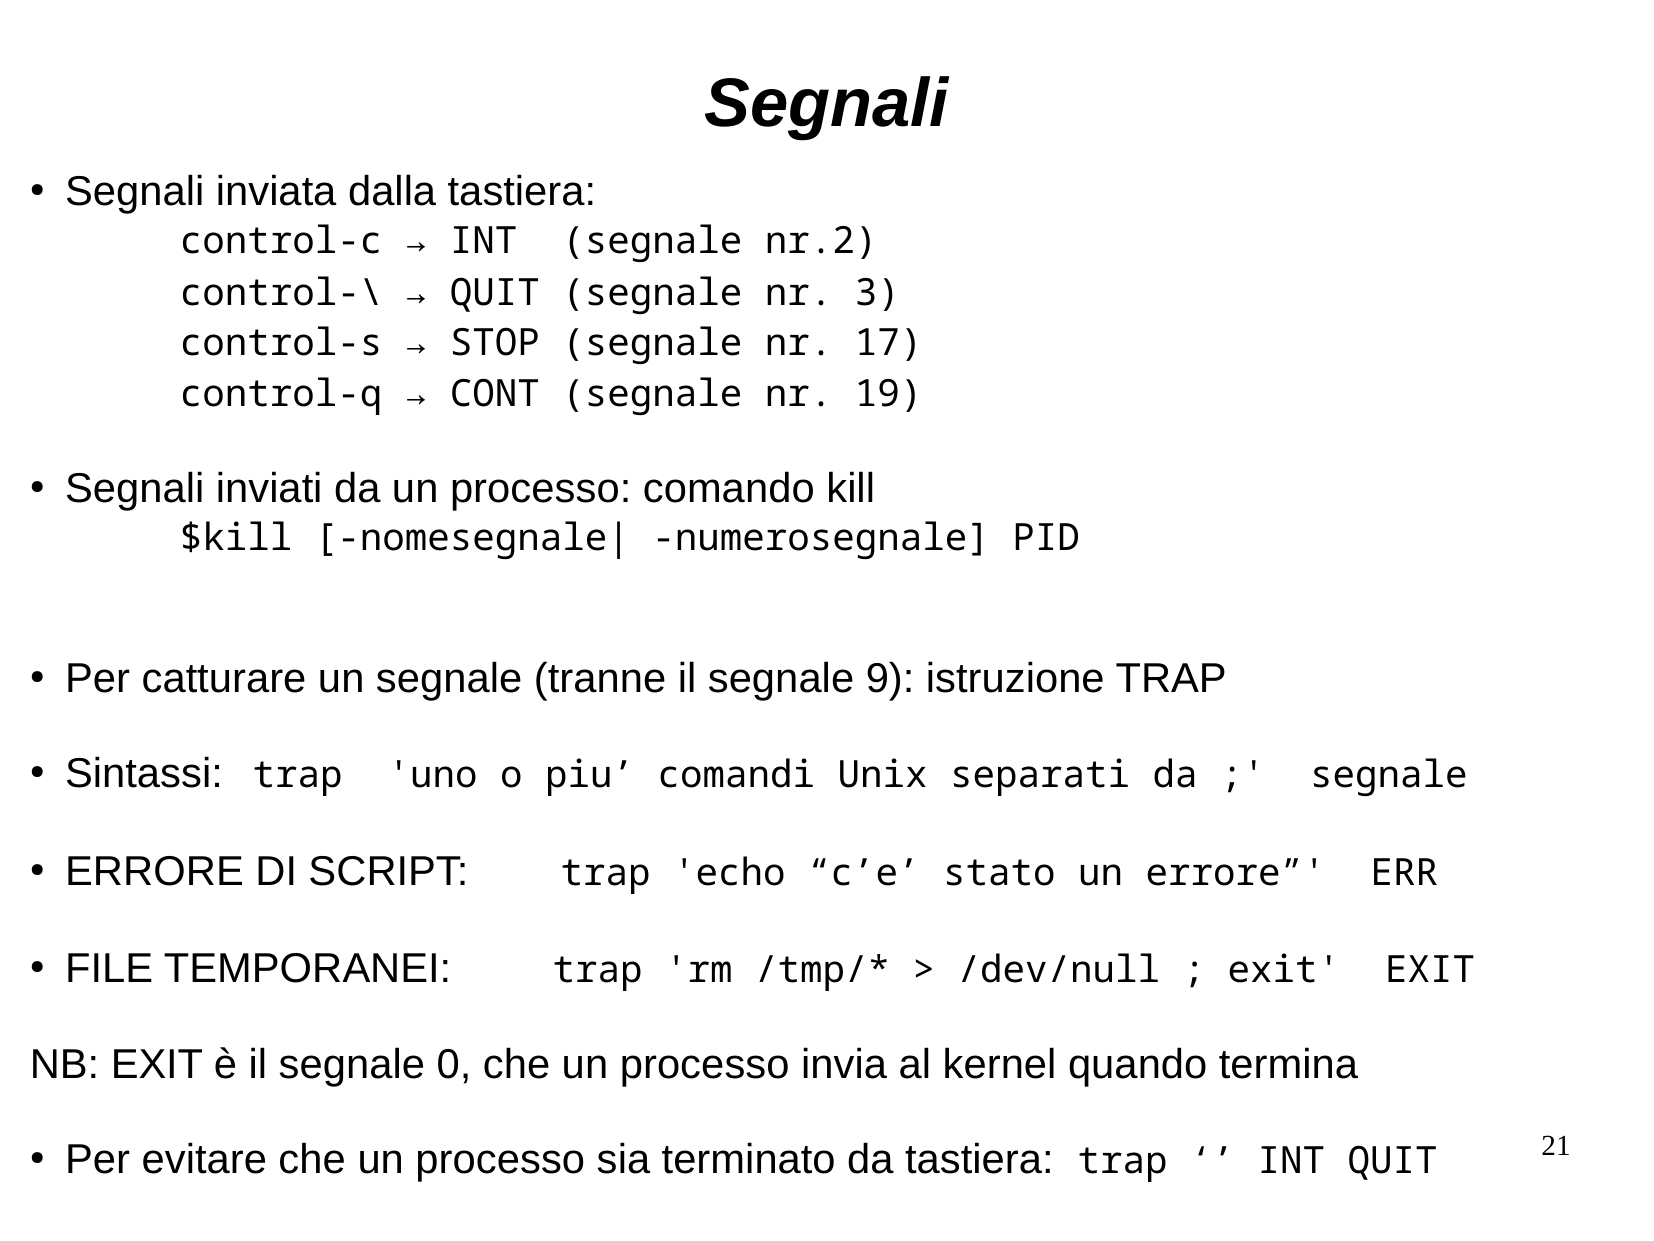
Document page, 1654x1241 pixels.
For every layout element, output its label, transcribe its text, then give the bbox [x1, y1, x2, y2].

title Segnali [82, 50, 1571, 160]
text_box Segnali inviata dalla tastiera: control-c → INT (segnale nr.2) control-\ → QUIT (segnale nr. 3) control-s → STOP (segnale nr. 17) control-q → CONT (segnale nr. 19) Segnali inviati da un processo: comando kill $kill [-nomesegnale| -numerosegnale] PID Per catturare un segnale (tranne il segnale 9): istruzione TRAP Sintassi: trap 'uno o piu’ comandi Unix separati da ;' segnale ERRORE DI SCRIPT: trap 'echo “c’e’ stato un errore”' ERR FILE TEMPORANEI: trap 'rm /tmp/* > /dev/null ; exit' EXIT NB: EXIT è il segnale 0, che un processo invia al kernel quando termina Per evitare che un processo sia terminato da tastiera: trap ‘’ INT QUIT [15, 160, 1636, 1198]
